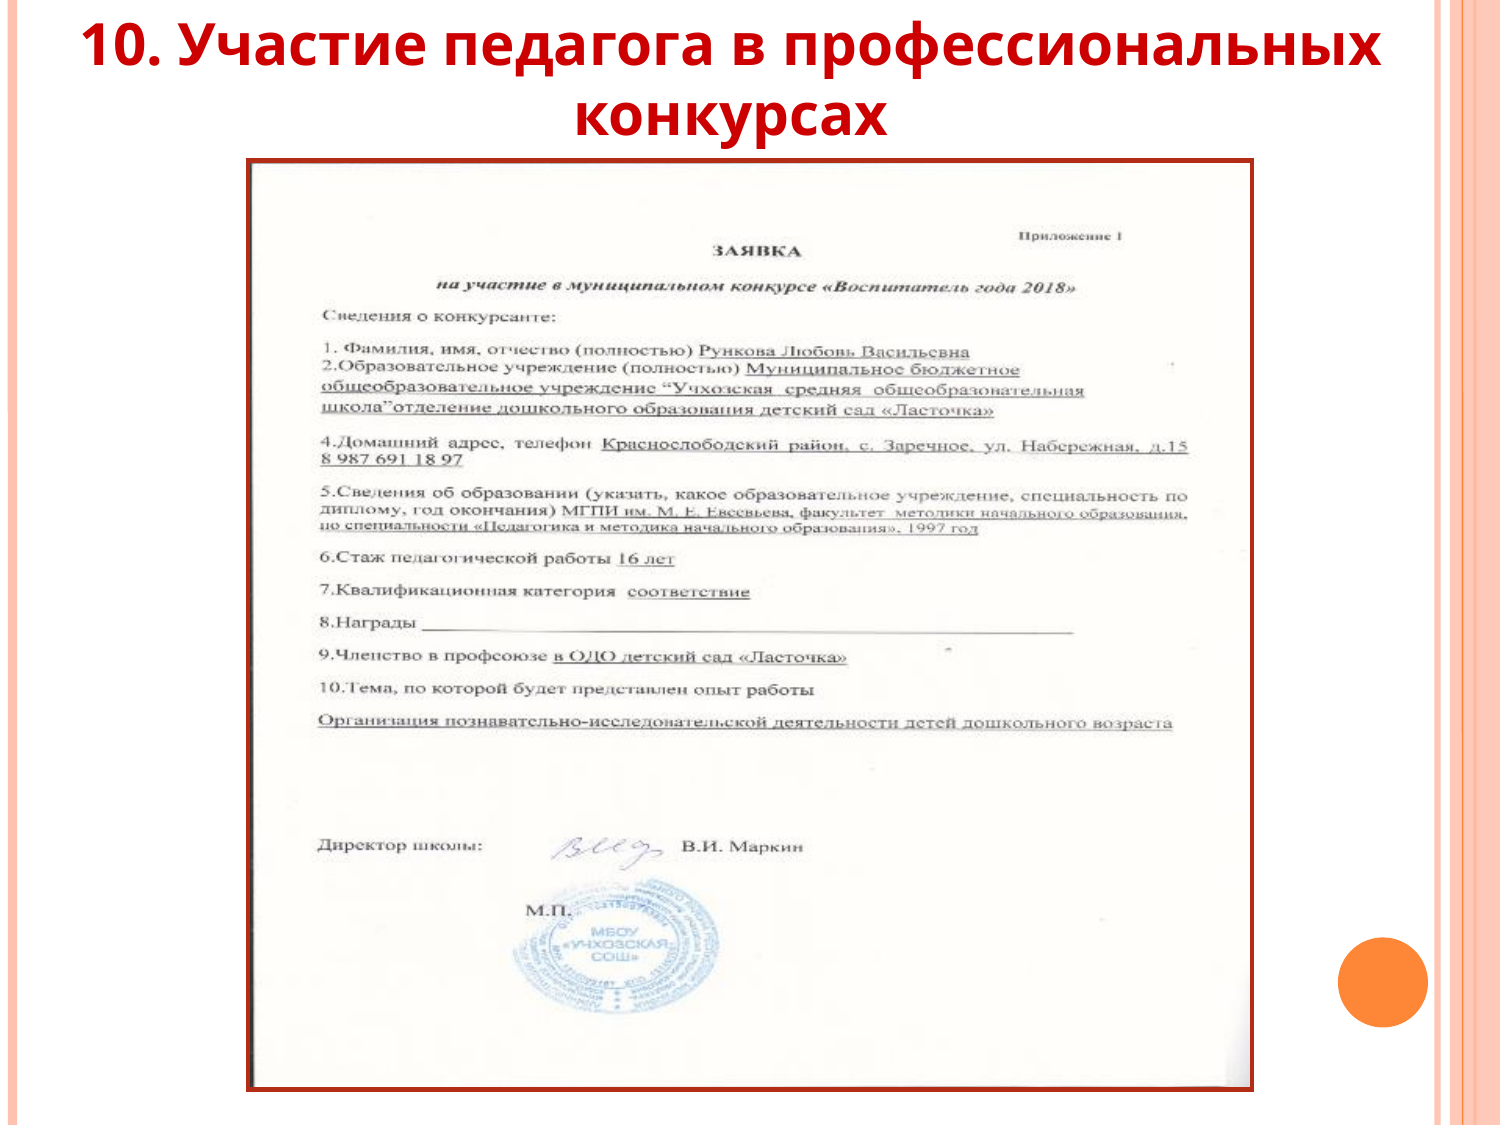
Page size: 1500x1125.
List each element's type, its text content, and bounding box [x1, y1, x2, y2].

picture [249, 162, 1250, 1088]
title 10. Участие педагога в профессиональных конкурсах [37, 0, 1425, 158]
